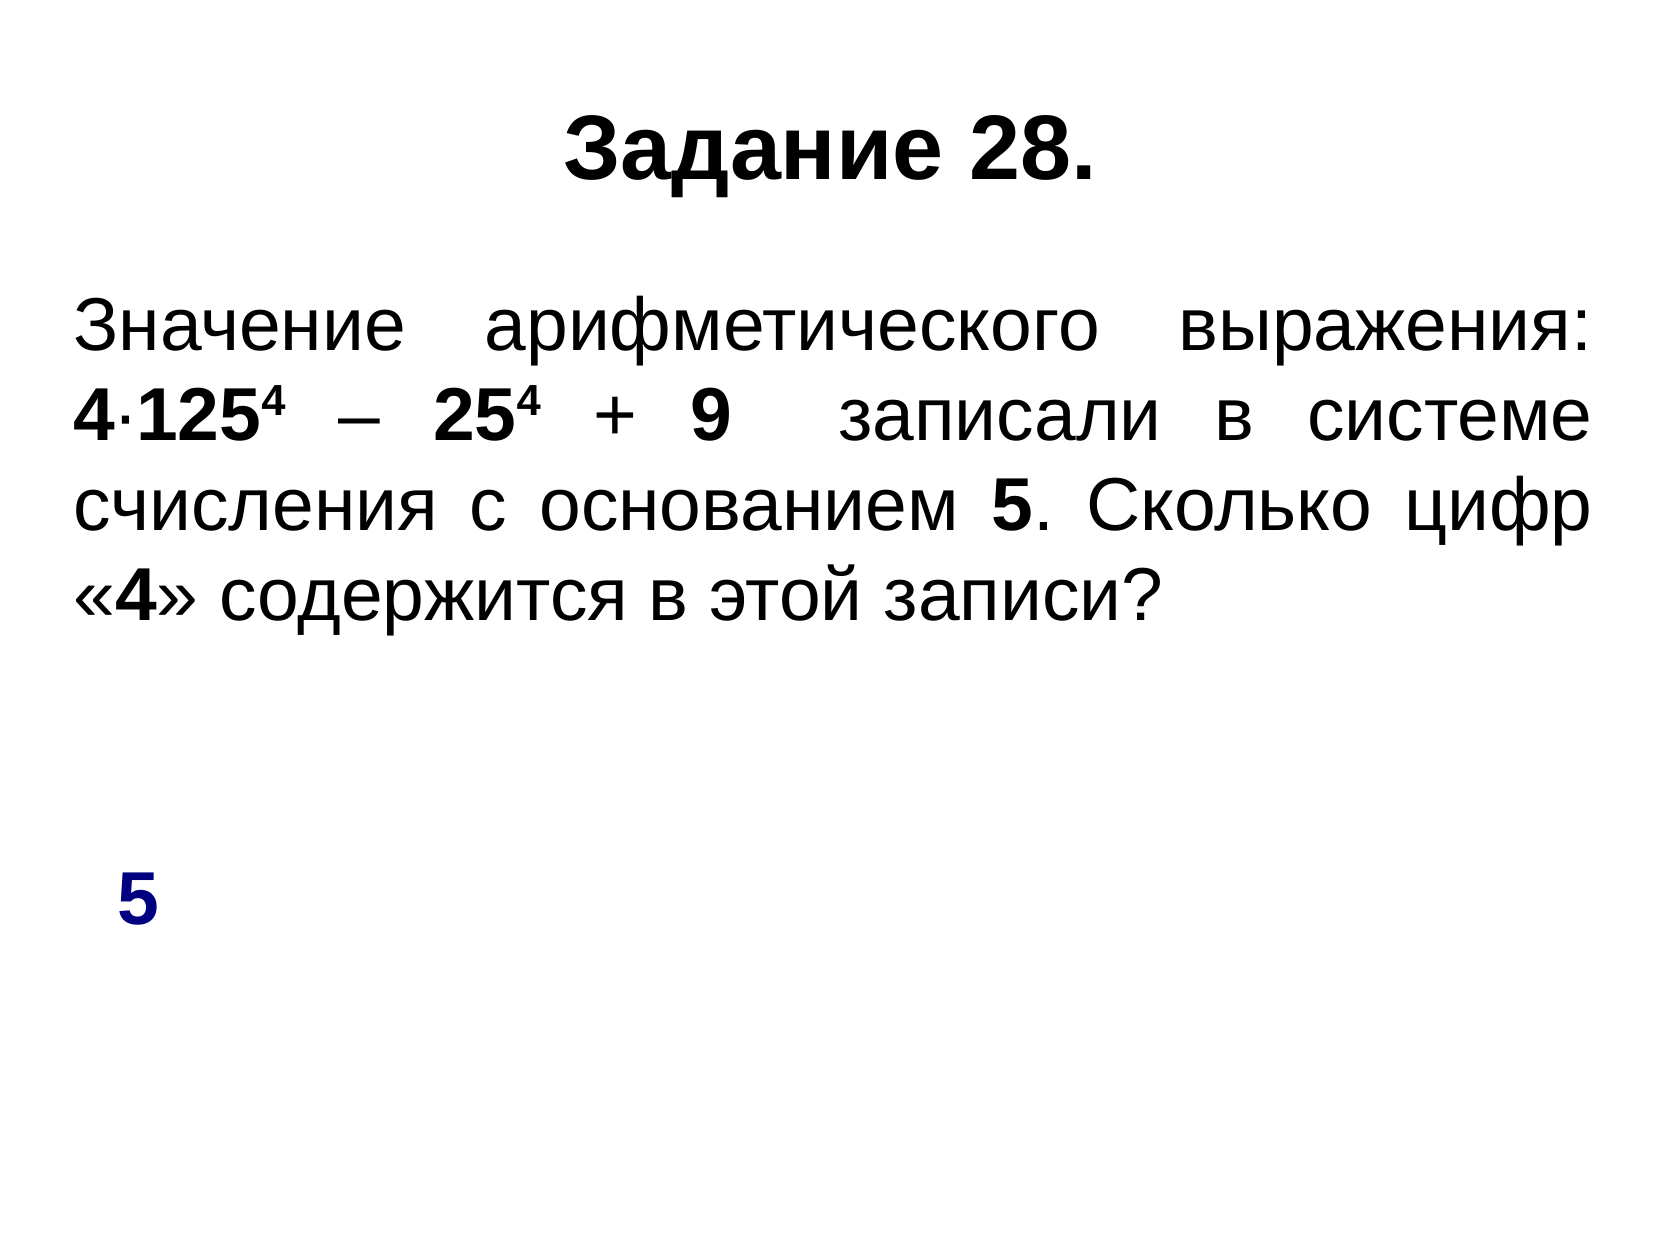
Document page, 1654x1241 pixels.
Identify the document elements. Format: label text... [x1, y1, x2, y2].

text_box Значение арифметического выражения: 4∙1254 – 254 + 9 записали в системе счисления с основанием 5. Сколько цифр «4» содержится в этой записи? 5 [58, 268, 1609, 1194]
title Задание 28. [82, 68, 1571, 268]
